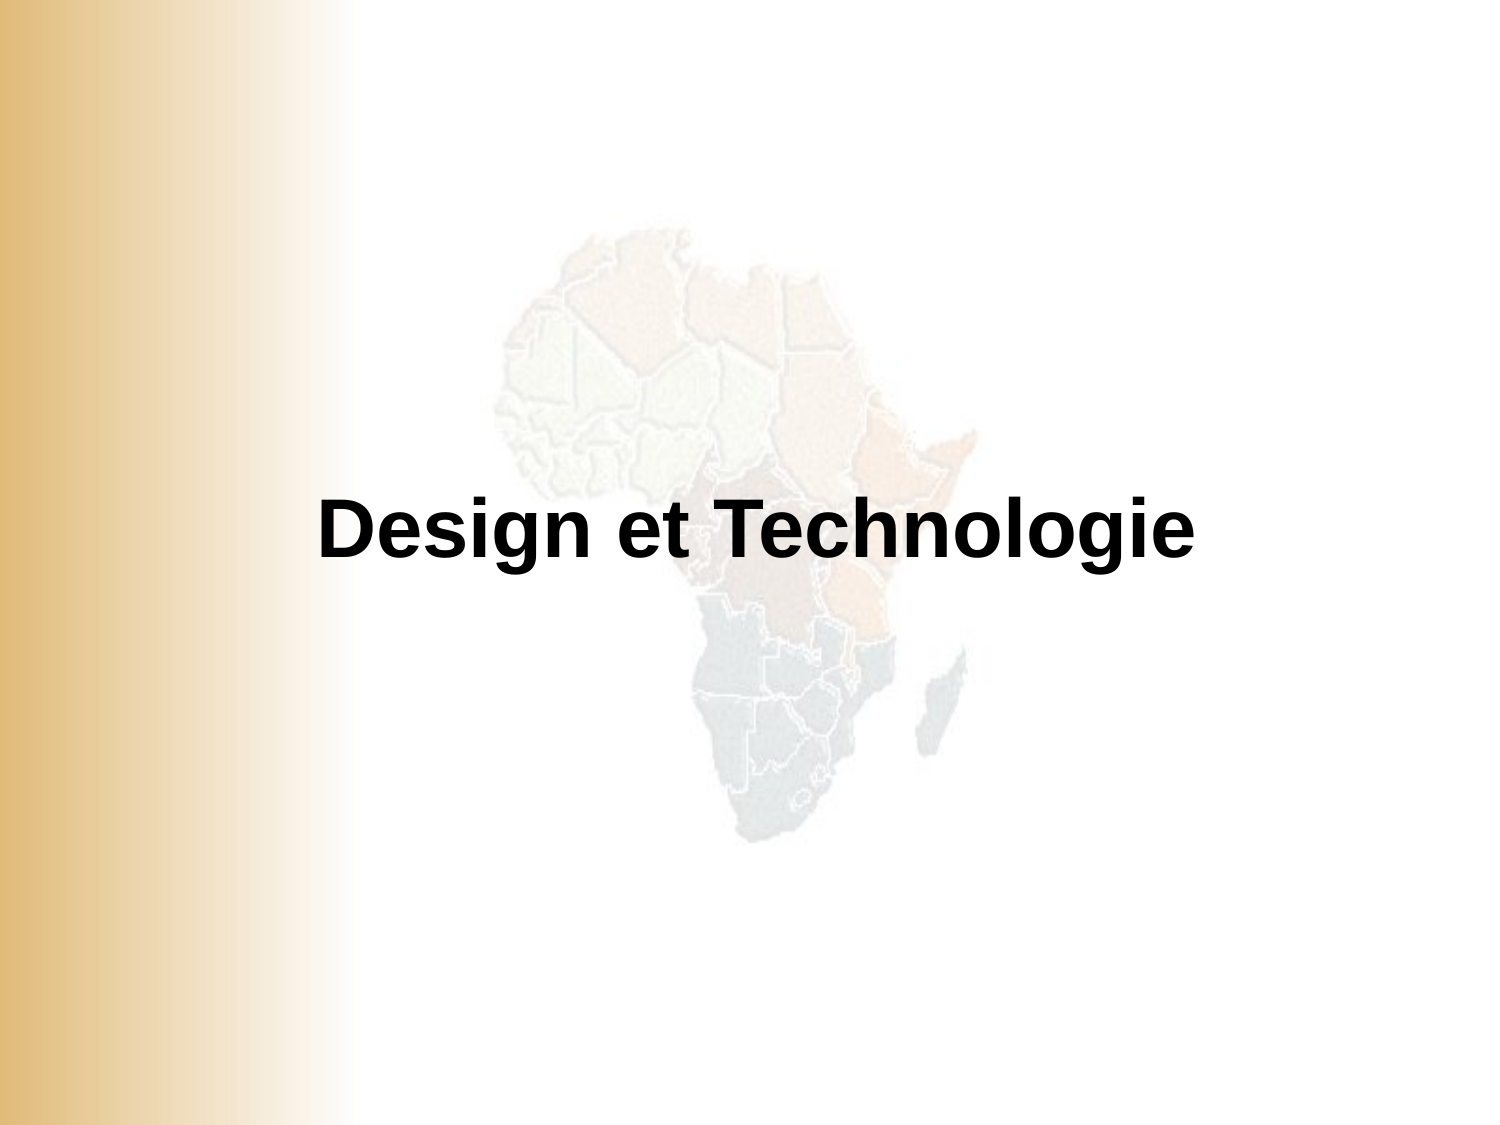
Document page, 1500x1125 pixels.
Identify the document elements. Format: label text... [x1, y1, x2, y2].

title Design et Technologie [117, 442, 1397, 626]
picture [0, 0, 1500, 1125]
